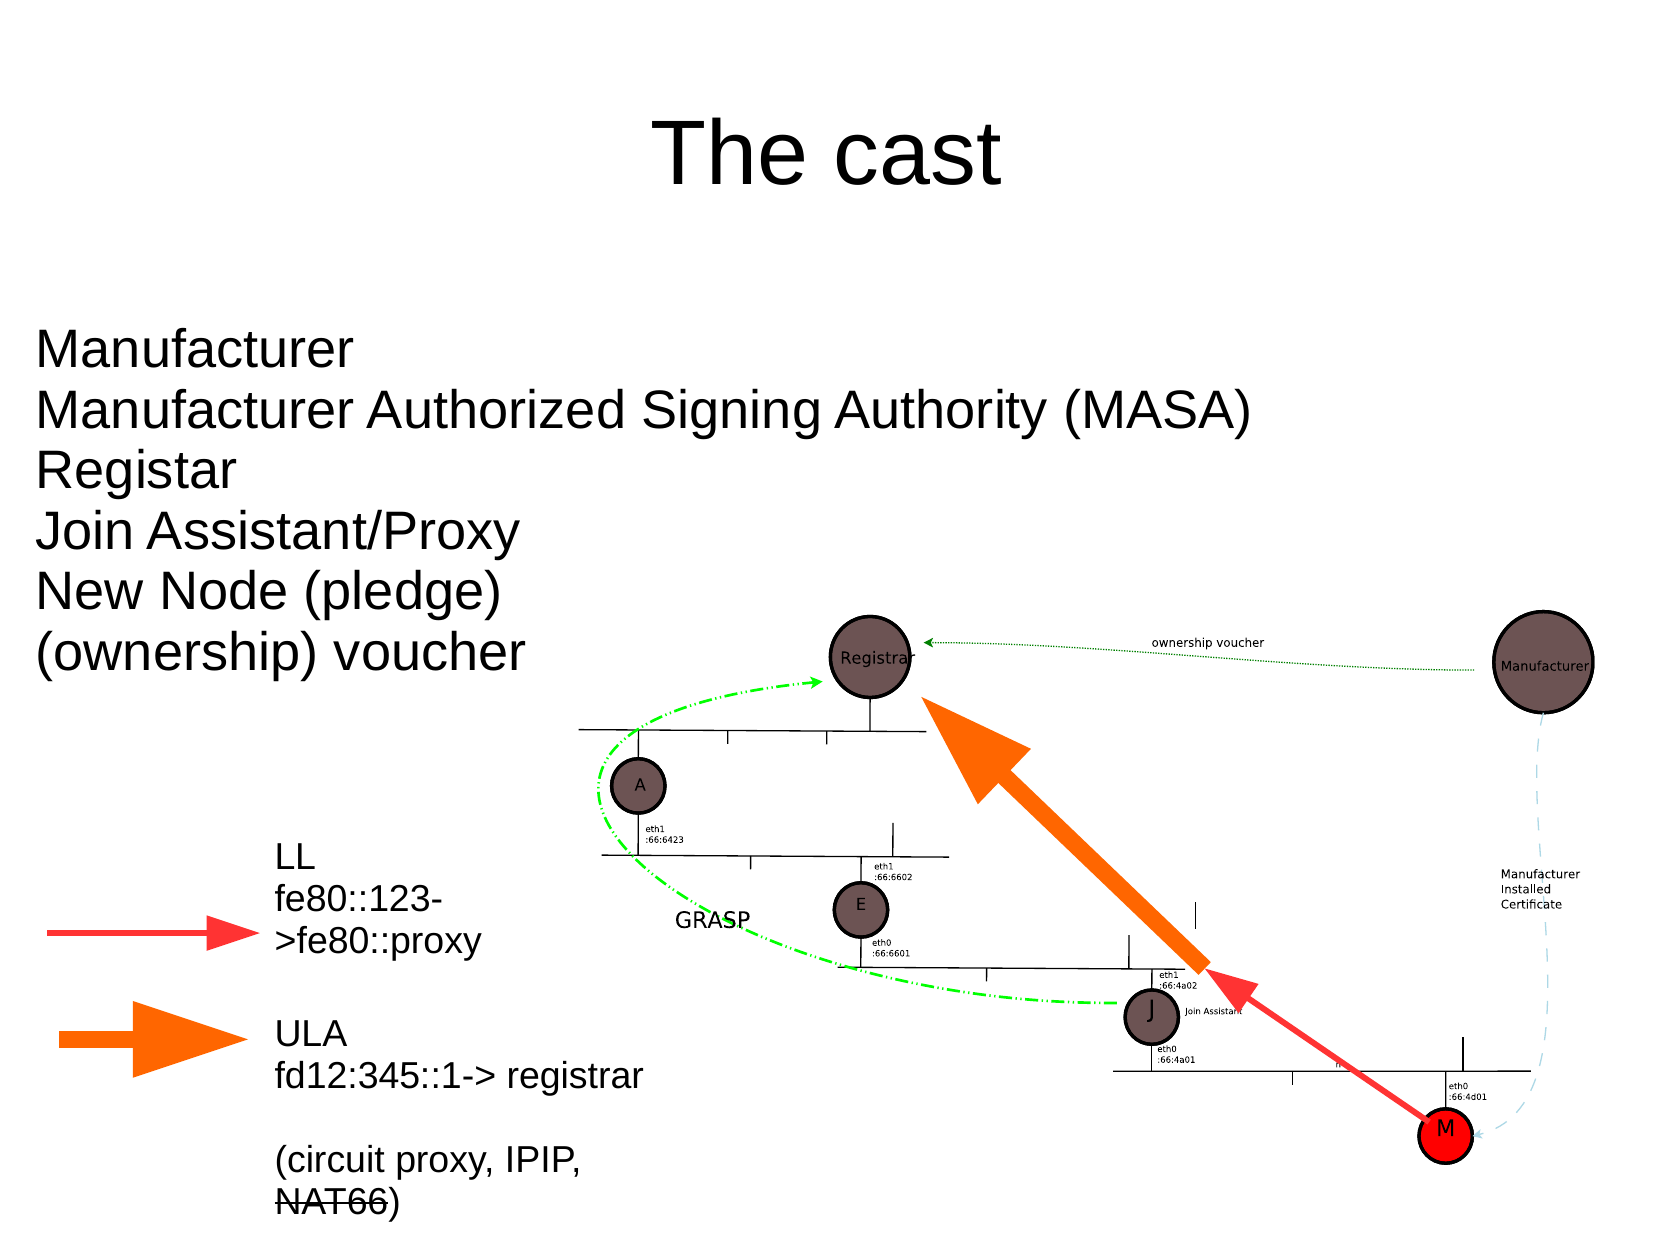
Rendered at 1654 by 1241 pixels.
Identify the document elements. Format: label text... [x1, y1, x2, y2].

picture [733, 1024, 1595, 1165]
title The cast [82, 49, 1571, 257]
text_box LL fe80::123->fe80::proxy [259, 827, 508, 969]
text_box ULA fd12:345::1-> registrar (circuit proxy, IPIP, NAT66) [259, 1004, 733, 1230]
subtitle Manufacturer Manufacturer Authorized Signing Authority (MASA) Registar Join Assistant/Proxy New Node (pledge) (ownership) voucher [35, 275, 1595, 1024]
